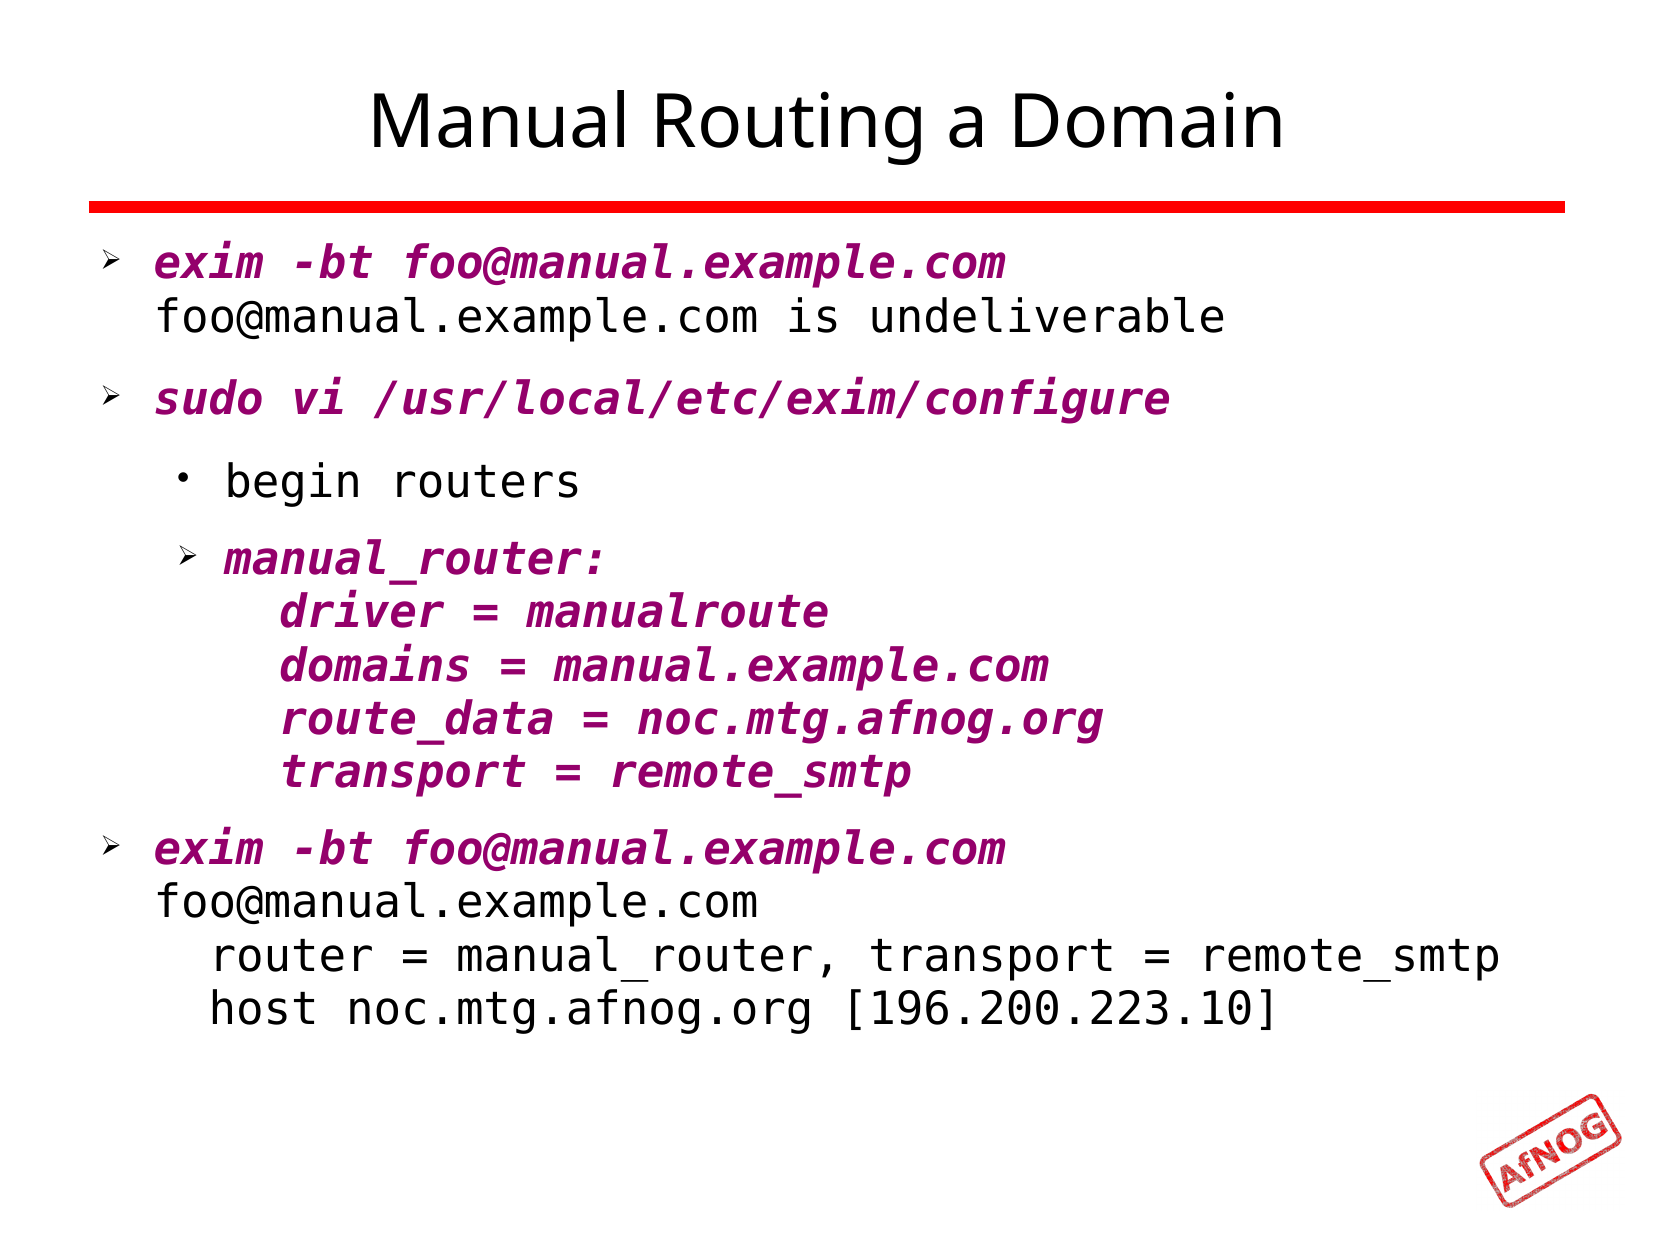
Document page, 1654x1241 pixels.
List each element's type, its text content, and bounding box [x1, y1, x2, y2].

picture [1476, 1090, 1625, 1211]
list exim -bt foo@manual.example.com foo@manual.example.com is undeliverable sudo vi /usr/local/etc/exim/configure begin routers manual_router: driver = manualroute domains = manual.example.com route_data = noc.mtg.afnog.org transport = remote_smtp exim -bt foo@manual.example.com foo@manual.example.com router = manual_router, transport = remote_smtp host noc.mtg.afnog.org [196.200.223.10] [82, 236, 1571, 1123]
title Manual Routing a Domain [88, 29, 1565, 207]
